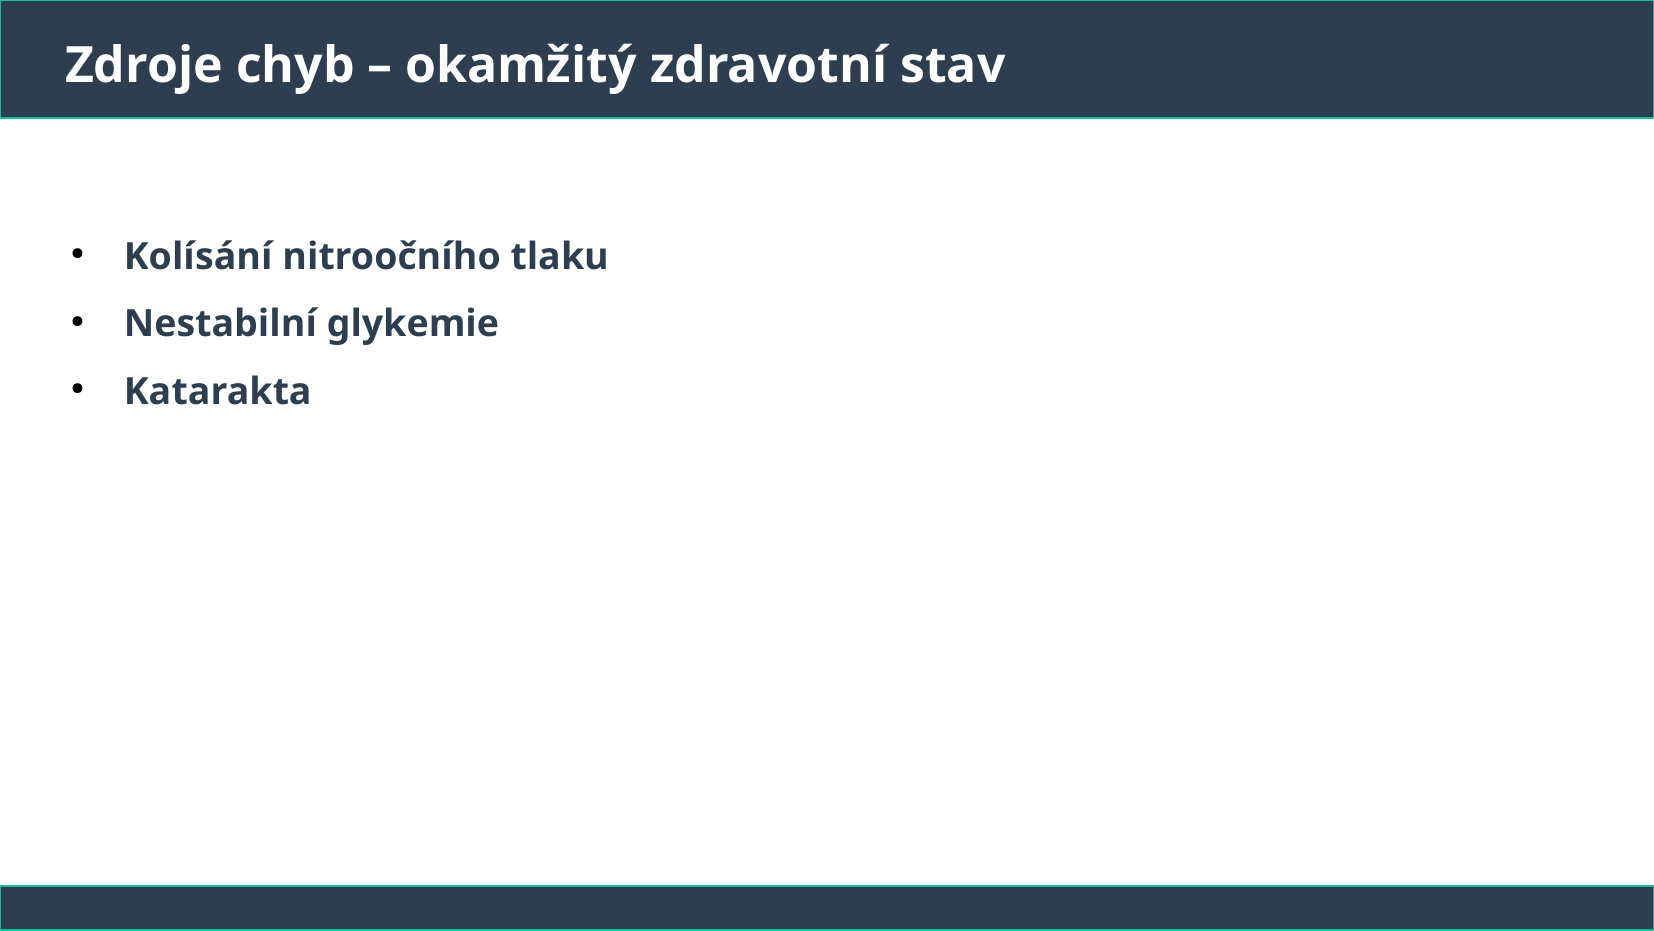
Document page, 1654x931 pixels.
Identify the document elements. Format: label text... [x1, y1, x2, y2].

title Zdroje chyb – okamžitý zdravotní stav [64, 7, 1601, 119]
list Kolísání nitroočního tlaku Nestabilní glykemie Katarakta [53, 229, 1542, 615]
